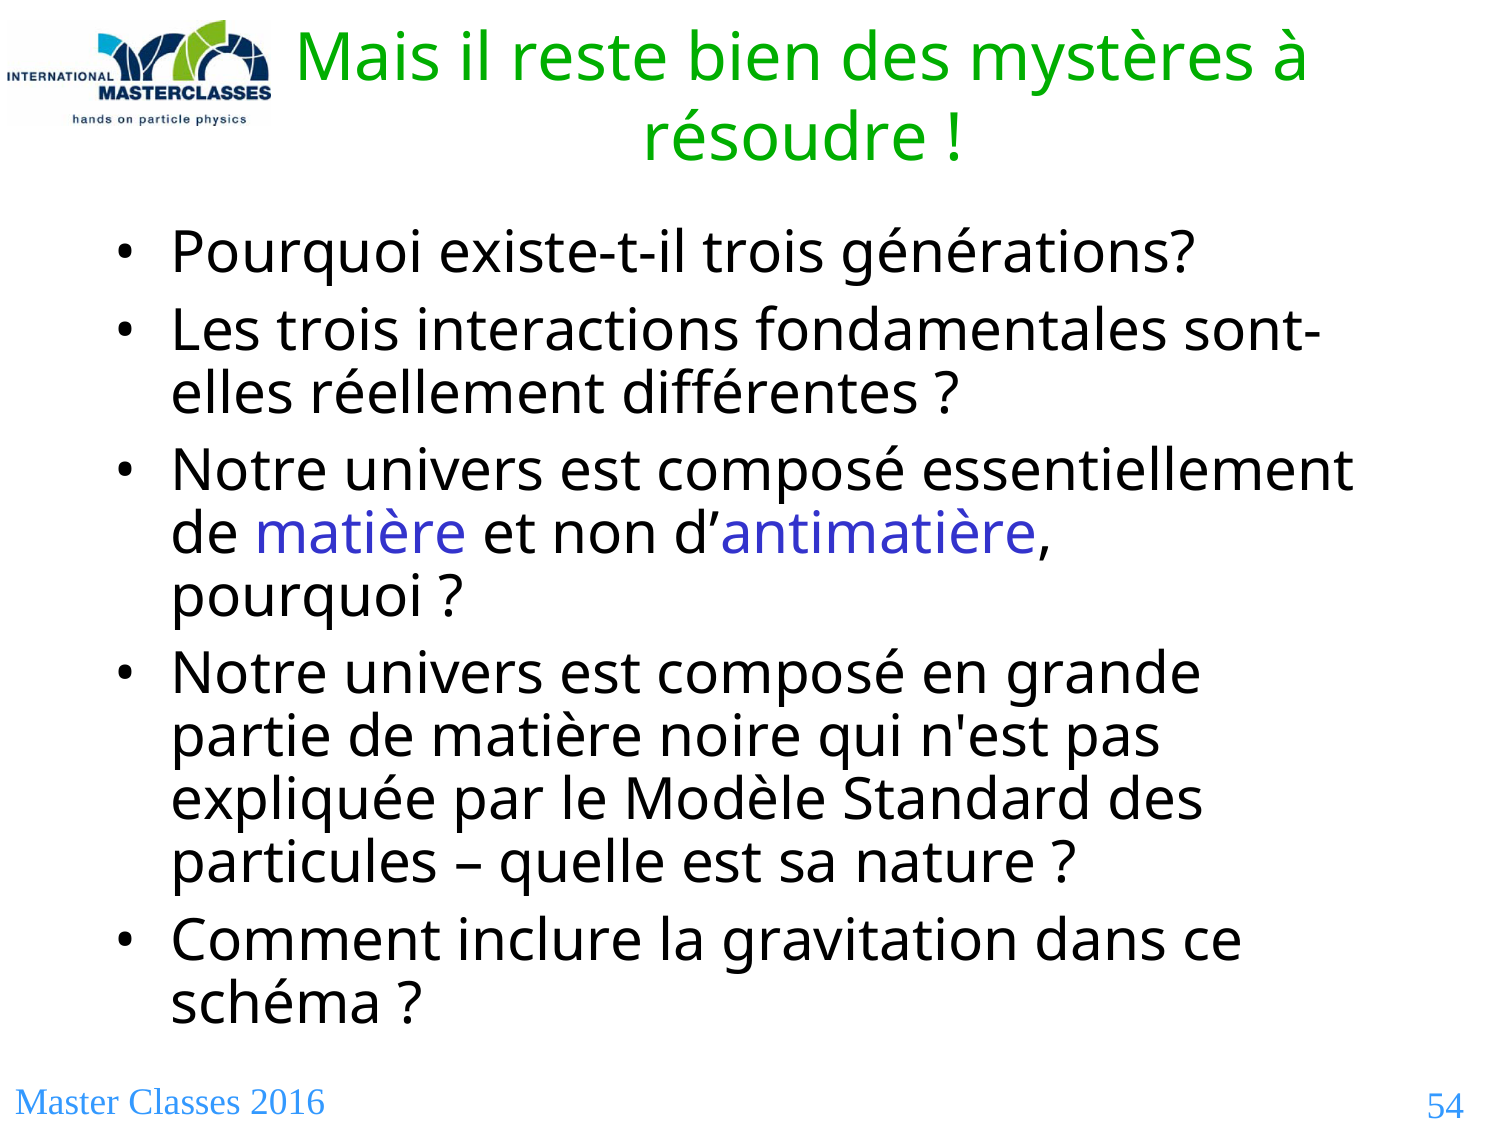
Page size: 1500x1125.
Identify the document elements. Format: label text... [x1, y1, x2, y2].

picture [2, 10, 165, 130]
list Pourquoi existe-t-il trois générations? Les trois interactions fondamentales sont-elles réellement différentes ? Notre univers est composé essentiellement de matière et non d’antimatière, pourquoi ? Notre univers est composé en grande partie de matière noire qui n'est pas expliquée par le Modèle Standard des particules – quelle est sa nature ? Comment inclure la gravitation dans ce schéma ? [99, 214, 1375, 1125]
title Mais il reste bien des mystères à résoudre ! [165, 0, 1441, 188]
